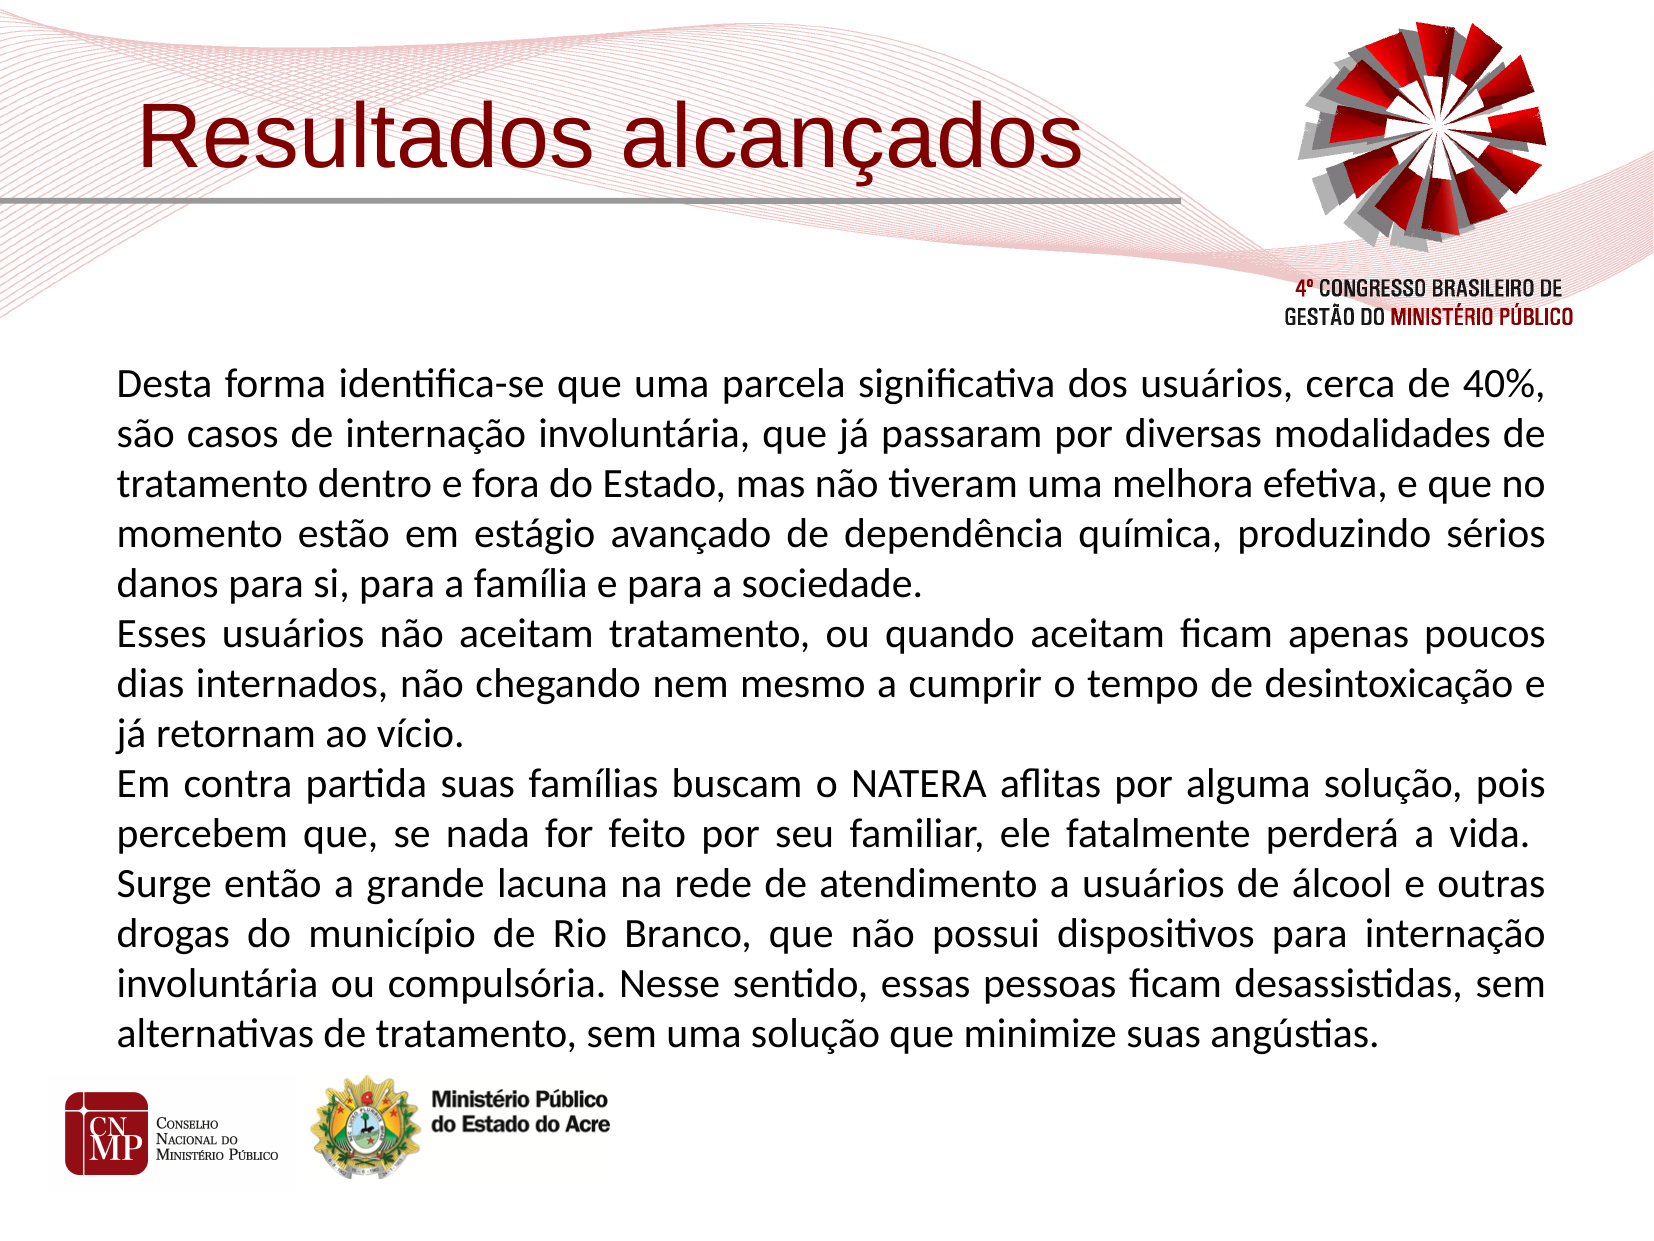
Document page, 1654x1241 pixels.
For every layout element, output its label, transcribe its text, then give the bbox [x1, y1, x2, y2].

picture [0, 9, 1654, 325]
text_box Resultados alcançados [29, 77, 1193, 195]
text_box Desta forma identifica-se que uma parcela significativa dos usuários, cerca de 40%, são casos de internação involuntária, que já passaram por diversas modalidades de tratamento dentro e fora do Estado, mas não tiveram uma melhora efetiva, e que no momento estão em estágio avançado de dependência química, produzindo sérios danos para si, para a família e para a sociedade. Esses usuários não aceitam tratamento, ou quando aceitam ficam apenas poucos dias internados, não chegando nem mesmo a cumprir o tempo de desintoxicação e já retornam ao vício. Em contra partida suas famílias buscam o NATERA aflitas por alguma solução, pois percebem que, se nada for feito por seu familiar, ele fatalmente perderá a vida. Surge então a grande lacuna na rede de atendimento a usuários de álcool e outras drogas do município de Rio Branco, que não possui dispositivos para internação involuntária ou compulsória. Nesse sentido, essas pessoas ficam desassistidas, sem alternativas de tratamento, sem uma solução que minimize suas angústias. [101, 348, 1562, 1071]
picture [310, 1074, 610, 1182]
picture [47, 1074, 296, 1193]
